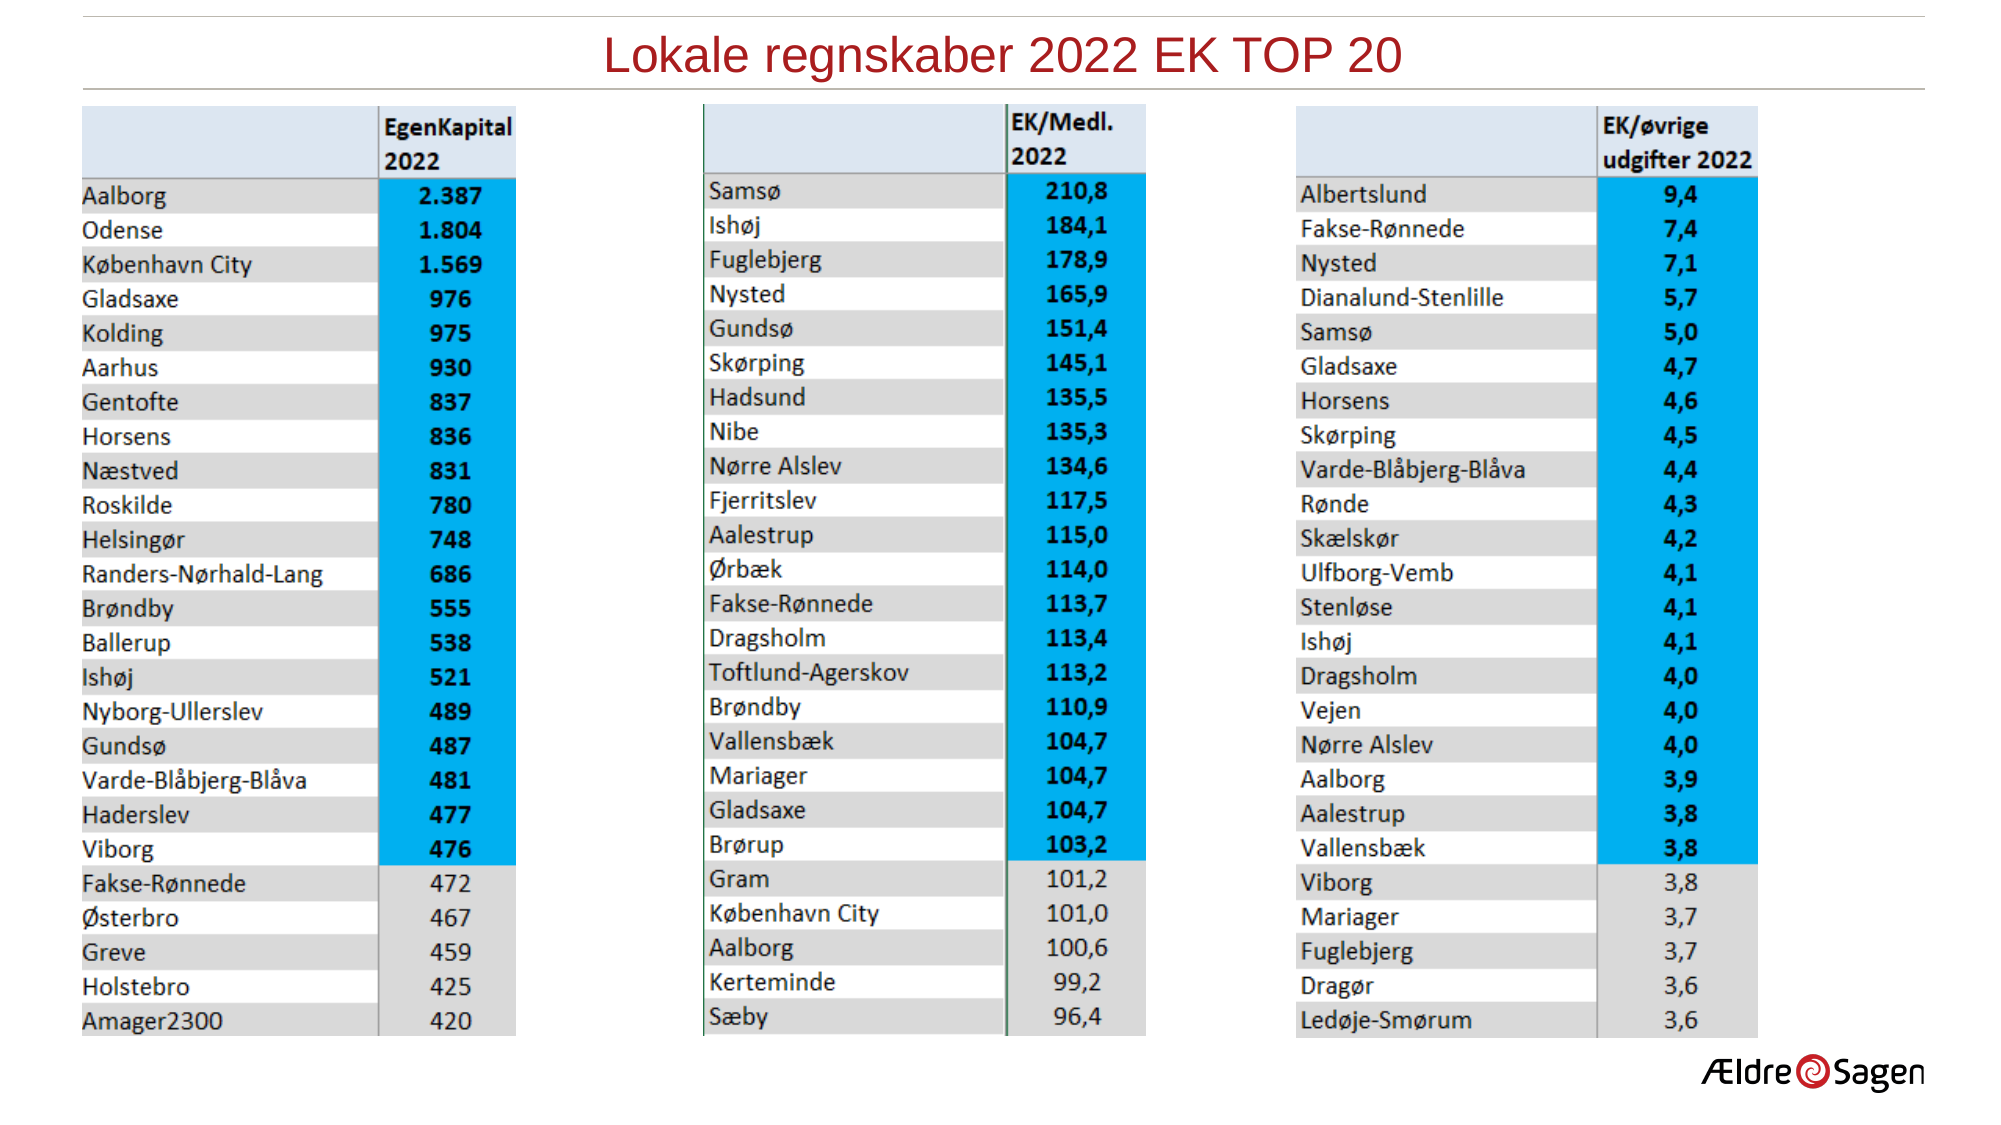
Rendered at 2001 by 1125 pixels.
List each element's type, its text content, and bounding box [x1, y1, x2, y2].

picture [465, 332, 470, 341]
picture [466, 573, 471, 581]
picture [1095, 286, 1107, 301]
picture [1050, 802, 1054, 817]
picture [474, 257, 482, 272]
picture [1664, 393, 1677, 408]
picture [445, 670, 455, 684]
picture [1671, 187, 1677, 201]
picture [1060, 837, 1065, 852]
picture [1060, 803, 1065, 817]
picture [1102, 252, 1107, 266]
picture [458, 292, 463, 306]
picture [1067, 327, 1072, 335]
picture [1096, 424, 1106, 438]
picture [1081, 292, 1086, 301]
picture [1095, 562, 1099, 576]
picture [1075, 459, 1087, 473]
picture [430, 704, 442, 719]
picture [1064, 596, 1068, 610]
picture [1050, 665, 1054, 679]
picture [1063, 252, 1072, 266]
picture [1664, 737, 1677, 752]
picture [1068, 734, 1073, 748]
picture [438, 429, 442, 443]
picture [1078, 321, 1083, 335]
picture [447, 326, 456, 340]
picture [1074, 183, 1087, 198]
picture [1067, 458, 1072, 472]
picture [463, 464, 470, 478]
picture [1688, 290, 1696, 304]
picture [466, 635, 471, 650]
picture [438, 395, 442, 409]
picture [458, 567, 463, 581]
picture [449, 223, 453, 237]
picture [444, 498, 449, 512]
picture [1064, 493, 1068, 507]
picture [1664, 496, 1677, 511]
picture [1075, 533, 1086, 542]
picture [447, 188, 453, 202]
picture [1685, 325, 1689, 339]
picture [432, 635, 441, 642]
picture [460, 704, 471, 719]
picture [461, 738, 470, 753]
picture [1046, 183, 1057, 198]
picture [430, 395, 435, 409]
picture [1685, 806, 1689, 820]
picture [1074, 562, 1087, 576]
picture [1048, 527, 1057, 542]
picture [1076, 596, 1086, 610]
picture [466, 498, 471, 513]
picture [430, 291, 443, 306]
picture [1082, 252, 1087, 267]
picture [437, 641, 442, 650]
picture [450, 635, 456, 649]
picture [1081, 396, 1086, 404]
picture [462, 670, 469, 684]
picture [469, 257, 474, 266]
picture [1098, 596, 1106, 610]
picture [459, 532, 471, 547]
picture [437, 676, 442, 684]
picture [430, 463, 435, 477]
picture [446, 360, 456, 375]
picture [1050, 252, 1054, 266]
picture [1666, 806, 1676, 820]
picture [703, 104, 1146, 1036]
picture [1068, 218, 1072, 232]
picture [438, 464, 442, 478]
picture [1062, 527, 1071, 542]
picture [1098, 734, 1106, 748]
picture [463, 189, 468, 203]
picture [1664, 600, 1677, 614]
picture [1685, 840, 1690, 855]
picture [458, 498, 463, 512]
picture [459, 807, 470, 822]
picture [451, 394, 456, 408]
picture [460, 601, 470, 616]
picture [1050, 286, 1054, 301]
picture [1664, 359, 1677, 373]
picture [1693, 325, 1697, 339]
picture [430, 739, 442, 753]
picture [1050, 321, 1054, 335]
picture [1671, 771, 1676, 785]
picture [1664, 668, 1677, 683]
picture [430, 360, 443, 375]
picture [1668, 255, 1676, 270]
picture [1075, 361, 1086, 370]
picture [1096, 665, 1106, 679]
picture [1060, 355, 1072, 370]
picture [1075, 803, 1087, 817]
picture [1693, 806, 1697, 821]
picture [430, 566, 435, 581]
picture [1099, 321, 1107, 335]
picture [1666, 290, 1676, 305]
picture [1062, 183, 1071, 198]
picture [445, 566, 449, 580]
picture [430, 842, 443, 856]
picture [1081, 837, 1086, 851]
picture [1693, 669, 1697, 683]
picture [452, 773, 457, 787]
picture [1095, 183, 1107, 198]
picture [452, 498, 456, 512]
picture [1075, 768, 1087, 783]
picture [1062, 699, 1071, 714]
picture [463, 223, 468, 237]
picture [1068, 293, 1073, 301]
picture [462, 395, 470, 409]
picture [1689, 462, 1697, 477]
picture [1095, 458, 1100, 473]
picture [470, 223, 482, 237]
picture [1060, 768, 1065, 783]
picture [1076, 527, 1085, 534]
picture [430, 429, 435, 443]
picture [444, 532, 456, 547]
picture [1050, 493, 1054, 507]
picture [446, 601, 456, 616]
picture [1693, 703, 1697, 717]
picture [1102, 499, 1107, 507]
picture [1060, 734, 1065, 748]
picture [466, 848, 471, 857]
picture [1099, 217, 1103, 232]
picture [446, 429, 456, 443]
picture [1048, 699, 1057, 714]
picture [1664, 703, 1677, 717]
picture [1050, 424, 1054, 438]
picture [1081, 665, 1086, 679]
picture [1103, 562, 1107, 576]
picture [1685, 669, 1689, 683]
picture [1692, 772, 1697, 786]
picture [1664, 531, 1677, 545]
picture [1692, 496, 1696, 511]
picture [432, 601, 442, 616]
picture [1685, 737, 1697, 752]
picture [1693, 840, 1697, 855]
picture [1099, 630, 1107, 645]
picture [1060, 286, 1065, 301]
picture [452, 704, 456, 719]
picture [1296, 106, 1758, 1038]
picture [1671, 330, 1676, 339]
picture [1664, 428, 1677, 442]
picture [1689, 255, 1693, 270]
picture [430, 532, 442, 547]
picture [437, 326, 443, 340]
picture [1664, 634, 1677, 648]
picture [455, 223, 460, 237]
picture [441, 223, 446, 237]
picture [447, 291, 456, 306]
picture [1665, 221, 1676, 236]
picture [1074, 699, 1087, 714]
picture [462, 773, 467, 787]
picture [1686, 565, 1696, 580]
picture [1671, 840, 1676, 854]
picture [470, 188, 481, 203]
picture [1095, 699, 1107, 714]
picture [1687, 634, 1693, 648]
picture [442, 257, 453, 272]
picture [444, 807, 456, 822]
picture [452, 567, 456, 581]
picture [1098, 768, 1106, 782]
picture [1686, 531, 1696, 545]
picture [1685, 703, 1689, 717]
picture [1060, 218, 1065, 232]
picture [1081, 630, 1086, 644]
picture [1050, 630, 1054, 645]
picture [1077, 493, 1086, 507]
picture [445, 738, 449, 752]
picture [1689, 221, 1697, 236]
picture [1096, 837, 1106, 851]
picture [1685, 393, 1697, 408]
picture [419, 188, 430, 203]
picture [1050, 458, 1054, 473]
picture [455, 257, 468, 272]
picture [447, 841, 456, 856]
picture [1067, 389, 1072, 403]
picture [458, 704, 463, 713]
picture [1076, 355, 1085, 362]
picture [1688, 359, 1696, 373]
picture [1098, 803, 1106, 817]
picture [1075, 218, 1087, 232]
picture [1050, 837, 1054, 851]
picture [458, 429, 471, 444]
picture [1664, 462, 1677, 476]
picture [1064, 665, 1068, 679]
picture [1062, 424, 1072, 438]
picture [455, 188, 462, 194]
picture [433, 498, 442, 512]
picture [458, 842, 463, 857]
picture [1075, 734, 1087, 748]
picture [1068, 768, 1073, 783]
picture [1050, 596, 1054, 610]
picture [1050, 768, 1054, 782]
picture [1096, 355, 1106, 370]
picture [1664, 565, 1677, 580]
picture [430, 807, 443, 822]
picture [1048, 355, 1057, 370]
text_box Lokale regnskaber 2022 EK TOP 20 [82, 14, 1925, 92]
picture [1068, 837, 1073, 852]
picture [1664, 187, 1669, 195]
picture [1068, 803, 1073, 817]
picture [1076, 424, 1086, 439]
picture [452, 739, 457, 753]
picture [451, 463, 456, 477]
picture [458, 360, 471, 375]
picture [1095, 527, 1107, 542]
picture [466, 298, 471, 306]
picture [430, 773, 442, 787]
picture [82, 106, 516, 1036]
picture [445, 773, 449, 787]
picture [421, 257, 430, 272]
picture [1689, 187, 1697, 201]
picture [1074, 252, 1079, 266]
